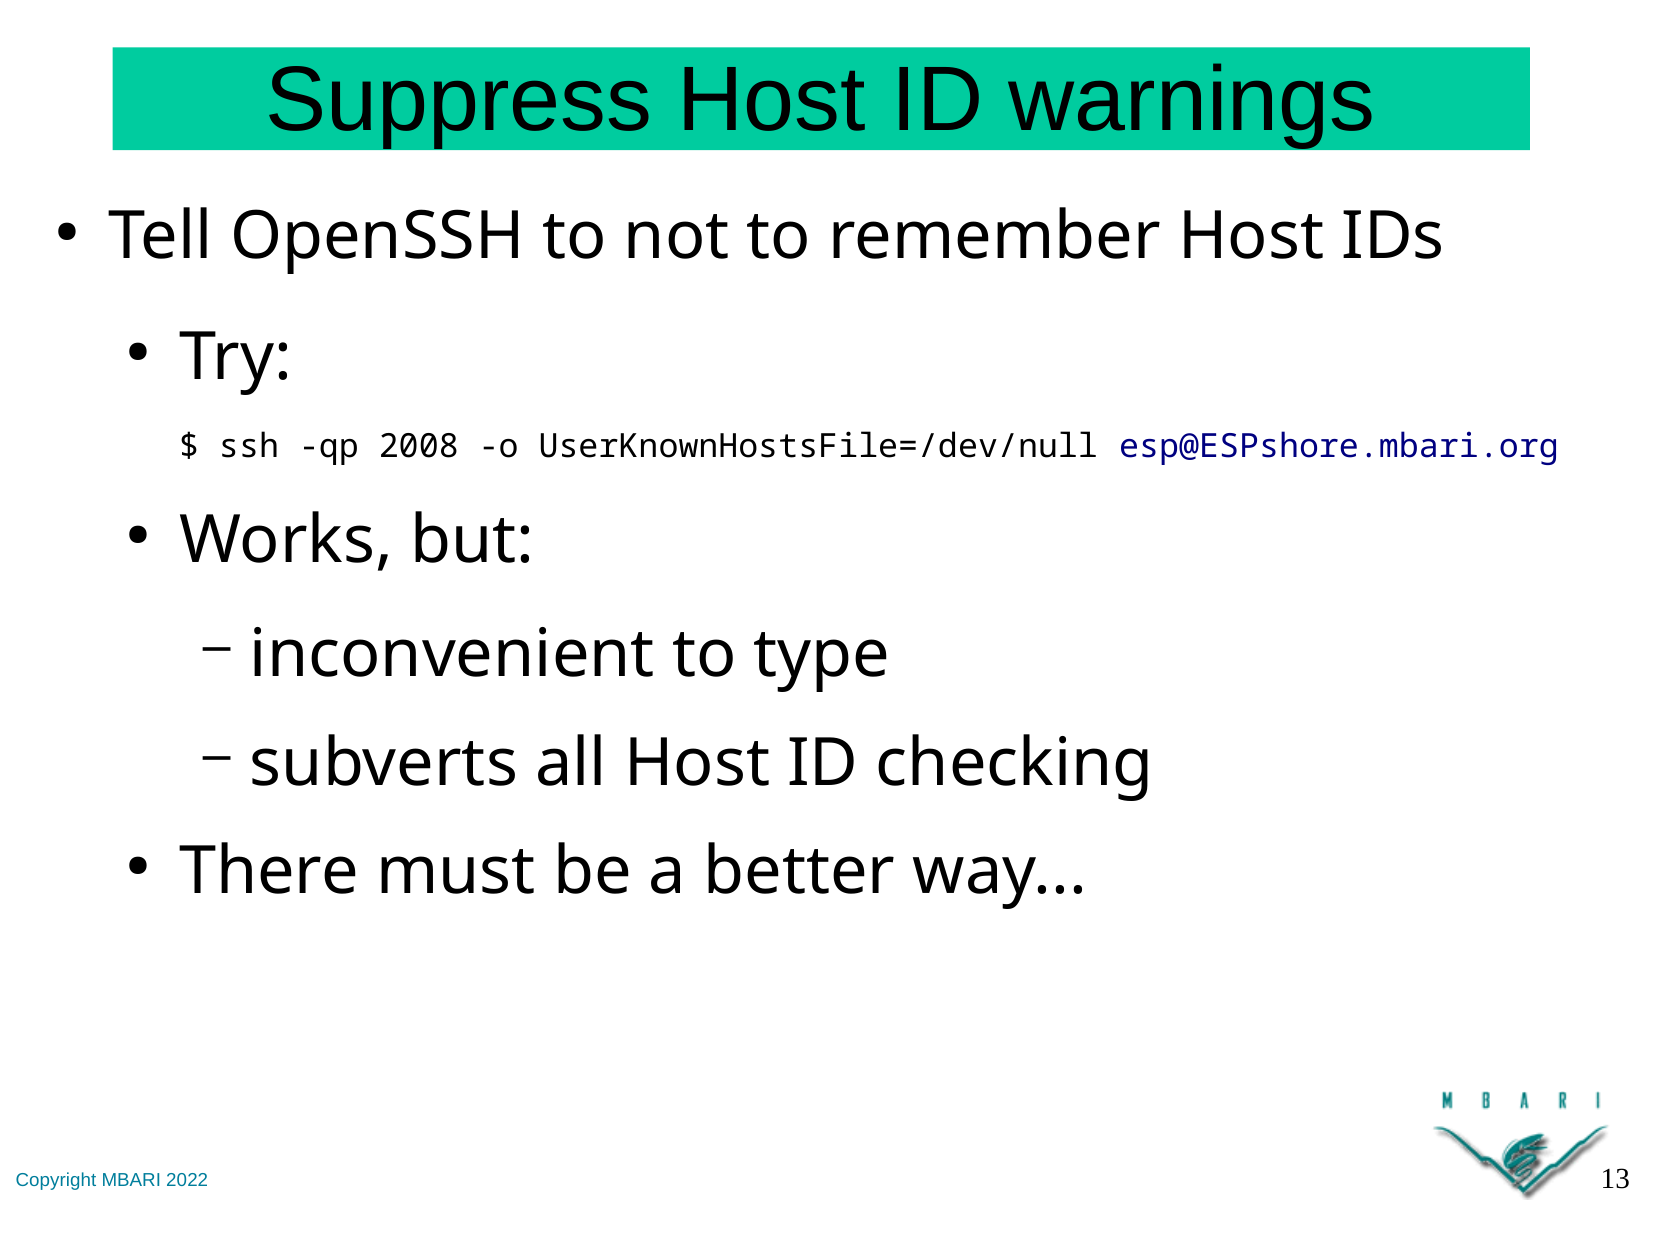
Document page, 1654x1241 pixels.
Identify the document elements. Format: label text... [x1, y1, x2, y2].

picture [1426, 1126, 1613, 1200]
title Suppress Host ID warnings [112, 47, 1530, 151]
list Tell OpenSSH to not to remember Host IDs Try: $ ssh -qp 2008 -o UserKnownHostsFile=/dev/null esp@ESPshore.mbari.org Works, but: inconvenient to type subverts all Host ID checking There must be a better way... [37, 187, 1613, 1126]
